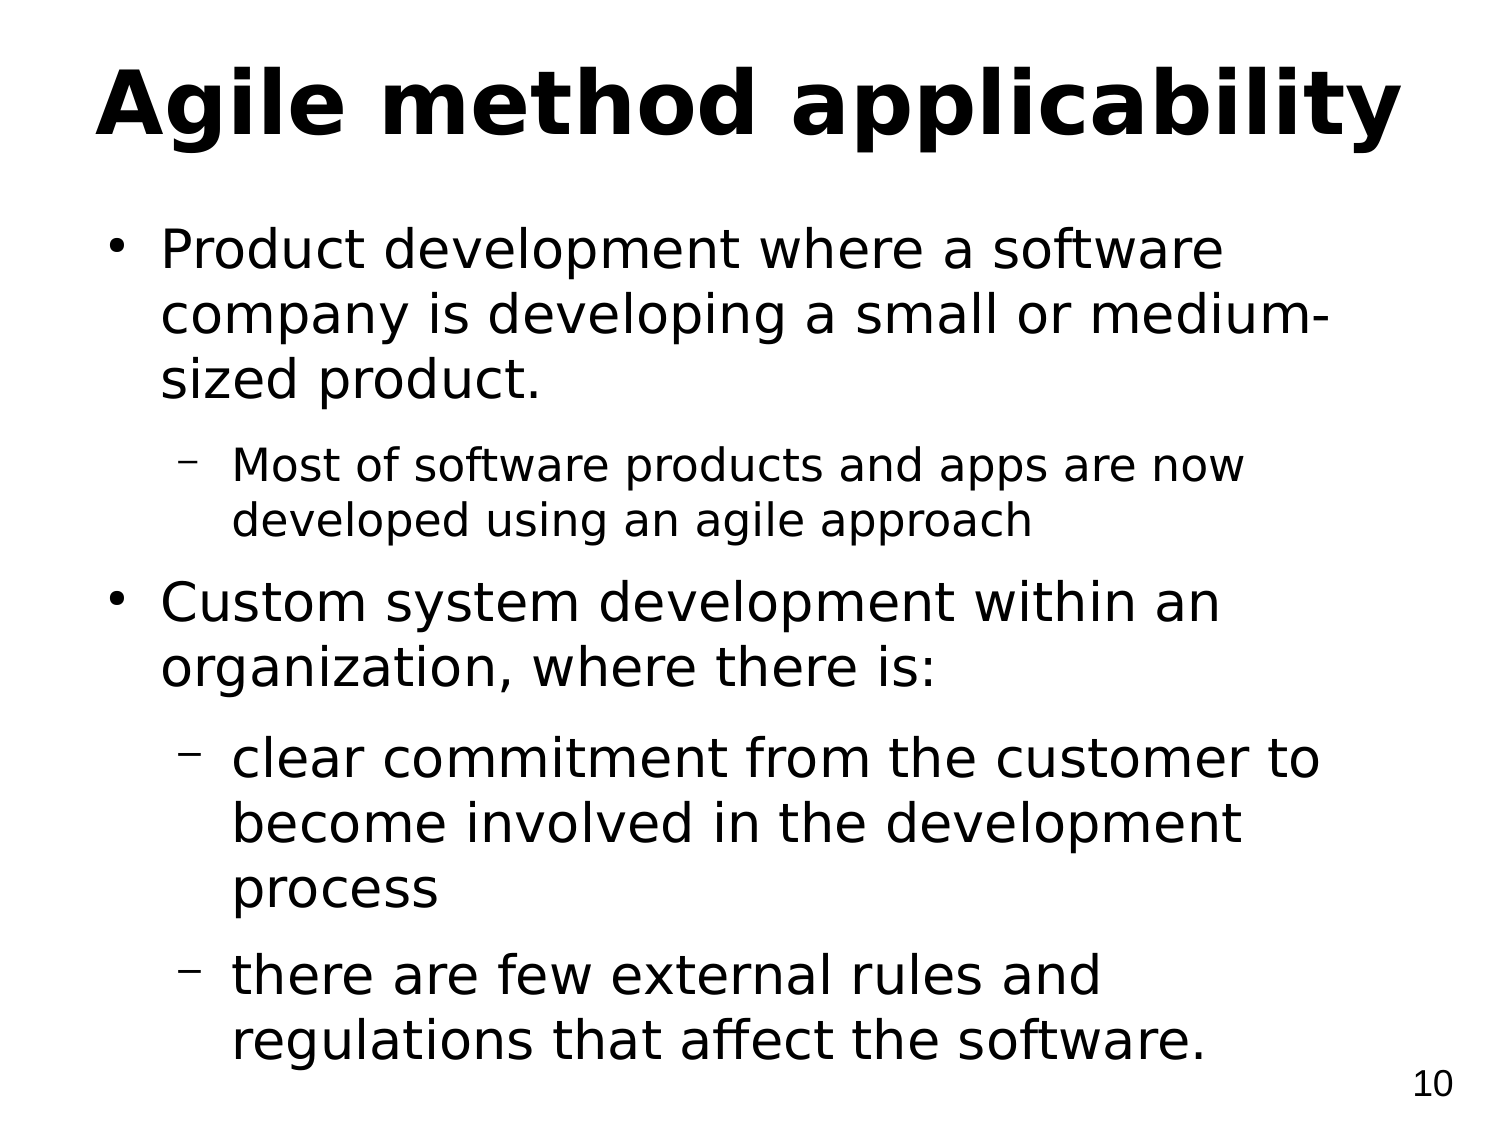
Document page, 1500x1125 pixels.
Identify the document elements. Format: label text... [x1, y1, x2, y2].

list Product development where a software company is developing a small or medium-sized product. Most of software products and apps are now developed using an agile approach Custom system development within an organization, where there is: clear commitment from the customer to become involved in the development process there are few external rules and regulations that affect the software. [75, 206, 1425, 1063]
title Agile method applicability [75, 33, 1425, 166]
